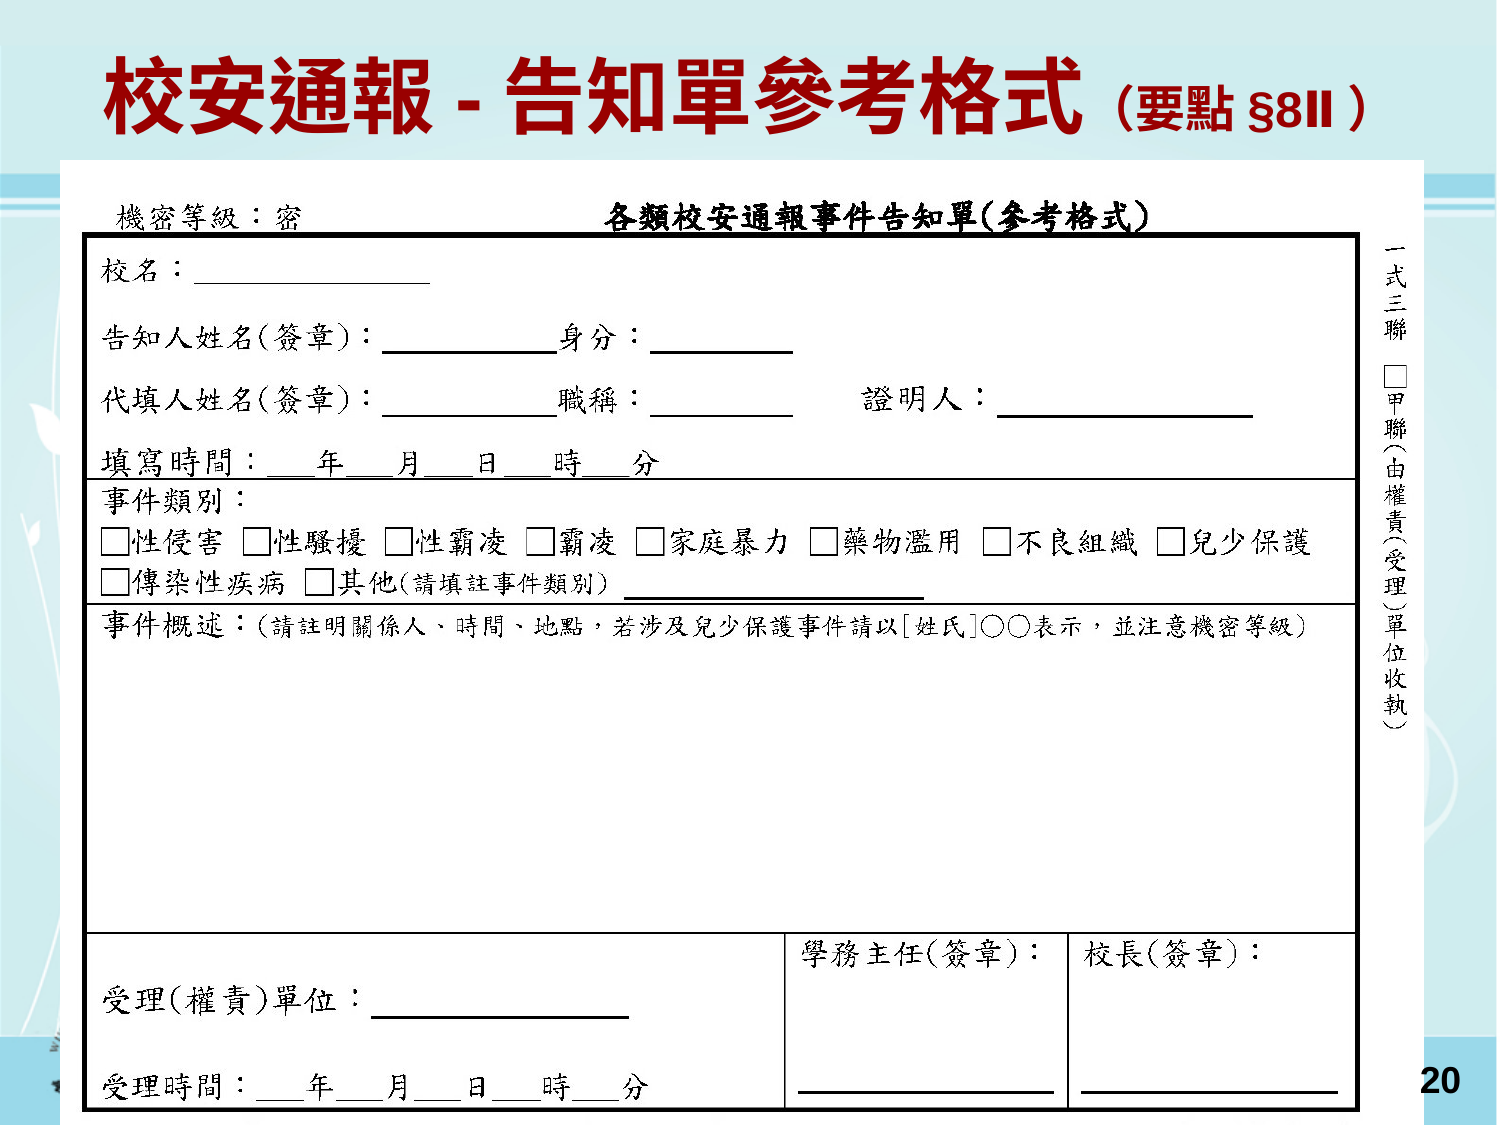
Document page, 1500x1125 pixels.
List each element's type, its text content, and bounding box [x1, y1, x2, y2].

text_box <number> [1126, 1048, 1477, 1125]
title 校安通報-告知單參考格式（要點§8Ⅱ） [0, 0, 1500, 188]
picture [0, 160, 1500, 1125]
